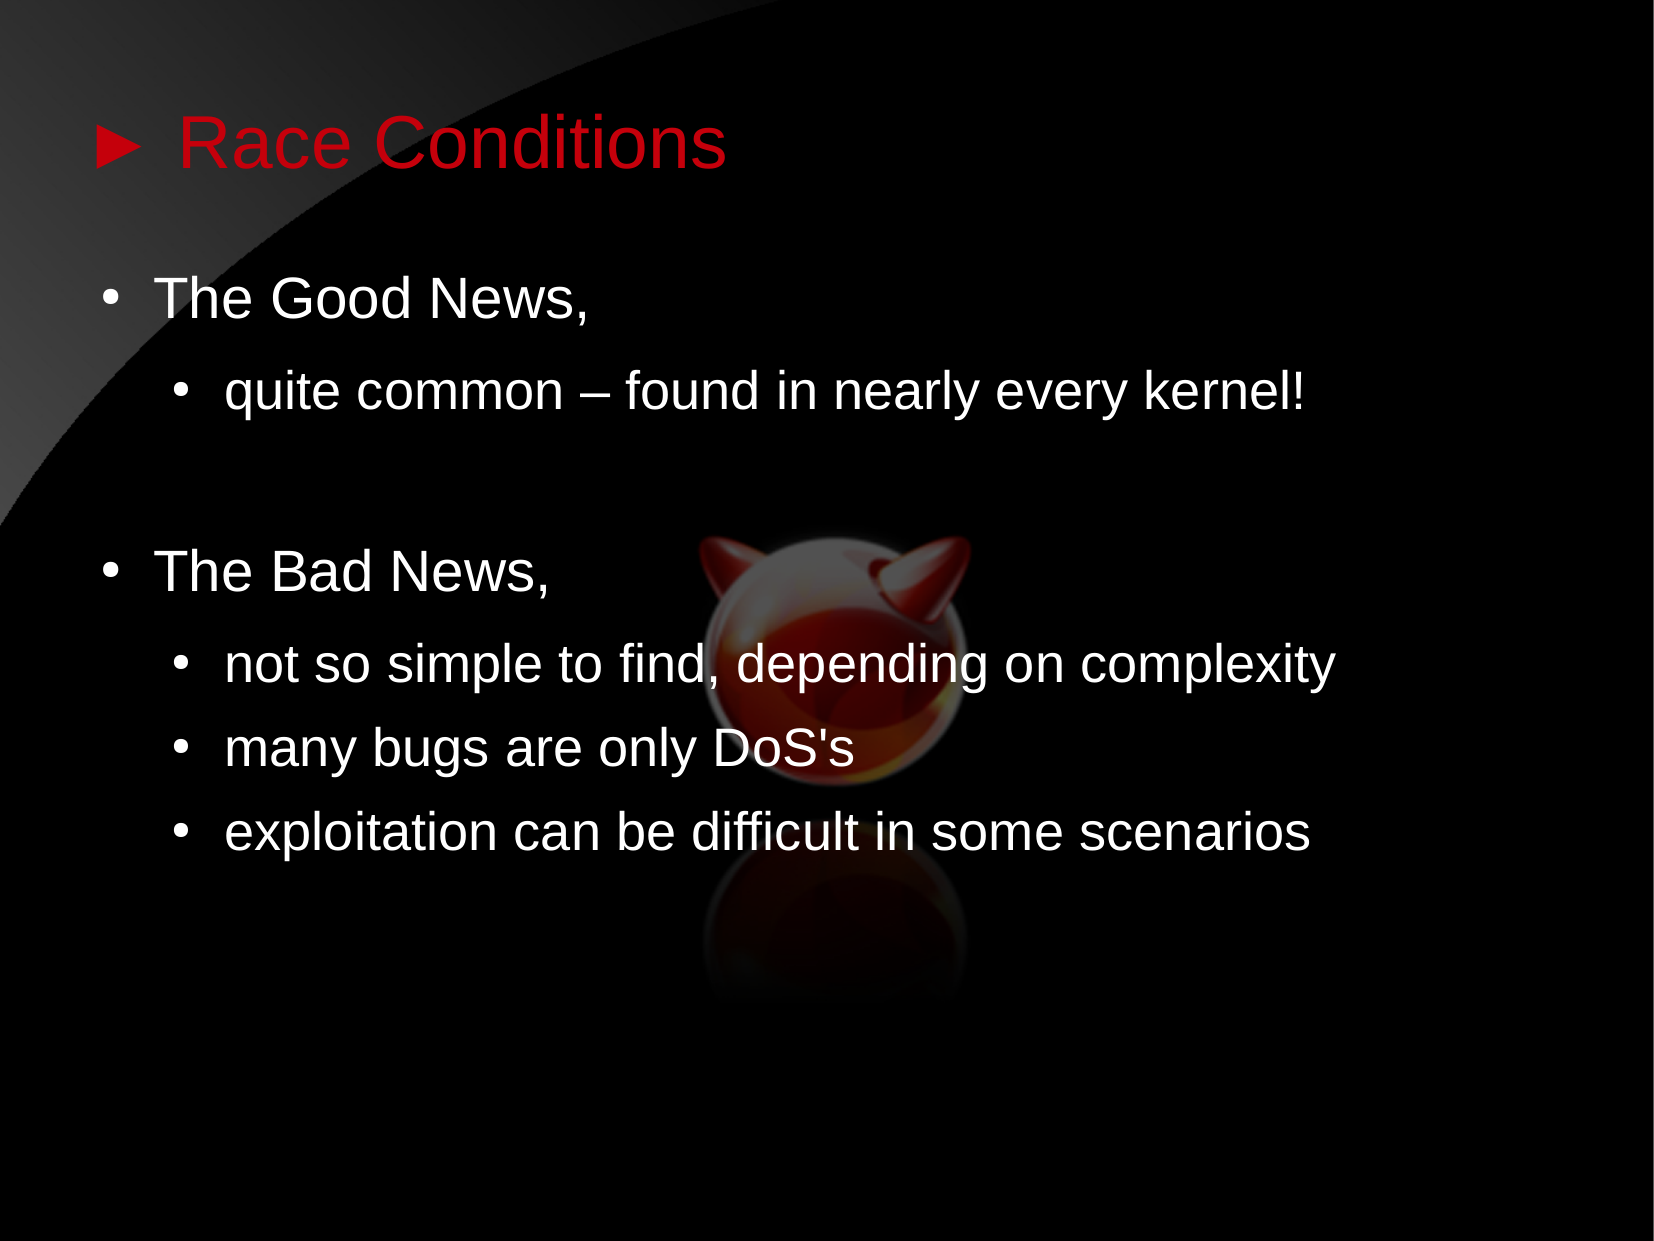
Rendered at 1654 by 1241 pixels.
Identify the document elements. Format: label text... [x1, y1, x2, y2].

list The Good News, quite common – found in nearly every kernel! The Bad News, not so simple to find, depending on complexity many bugs are only DoS's exploitation can be difficult in some scenarios [82, 265, 1571, 1137]
picture [0, 0, 1654, 1241]
title ► Race Conditions [82, 56, 1571, 229]
